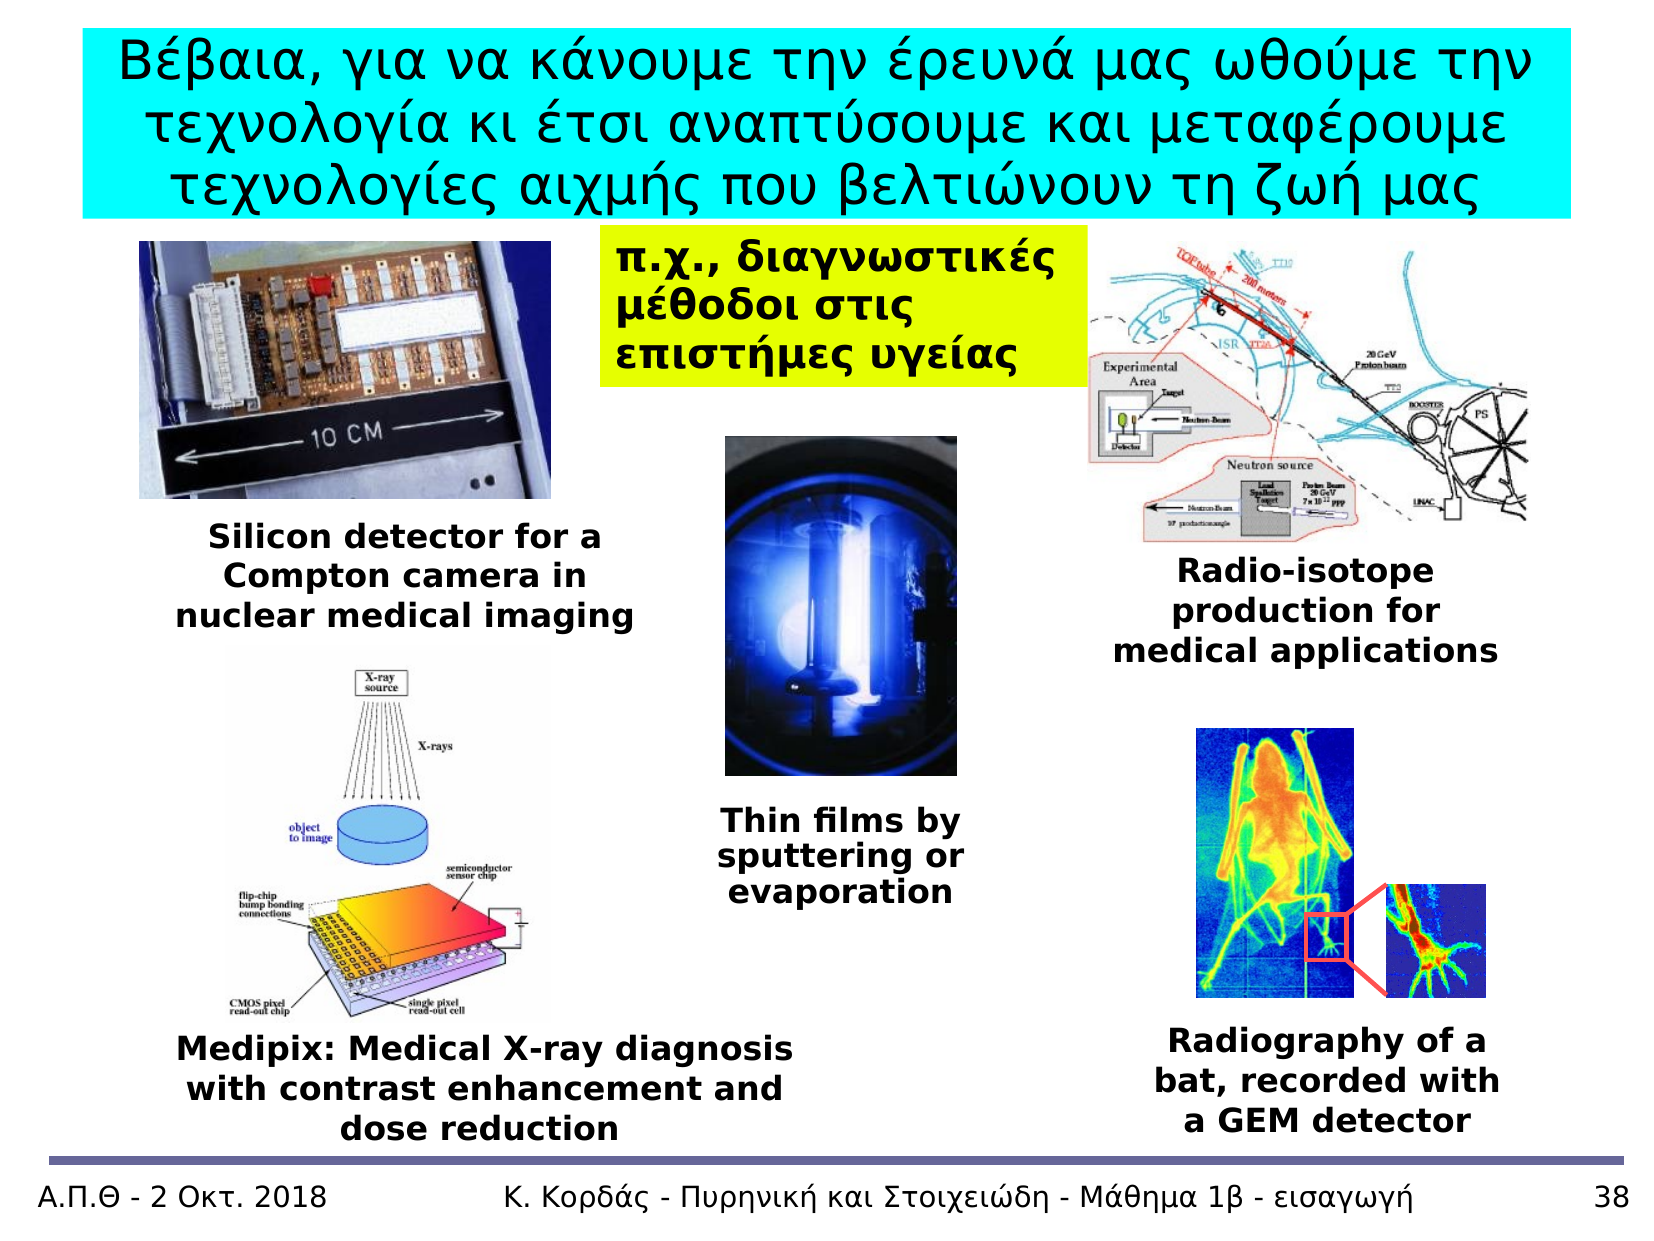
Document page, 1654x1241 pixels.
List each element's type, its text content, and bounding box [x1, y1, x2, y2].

picture [1196, 728, 1354, 998]
title Βέβαια, για να κάνουμε την έρευνά μας ωθούμε την τεχνολογία κι έτσι αναπτύσουμε και μεταφέρουμε τεχνολογίες αιχμής που βελτιώνουν τη ζωή μας [82, 28, 1571, 219]
picture [1087, 241, 1531, 546]
picture [1202, 801, 1207, 812]
picture [1349, 913, 1354, 962]
text_box Silicon detector for a Compton camera in nuclear medical imaging [135, 507, 676, 643]
text_box Medipix: Medical X-ray diagnosis with contrast enhancement and dose reduction [145, 1019, 826, 1156]
picture [225, 645, 551, 1023]
text_box Radio-isotope production for medical applications [1096, 546, 1516, 678]
picture [1386, 884, 1486, 998]
text_box Thin films by sputtering or evaporation [673, 795, 1009, 919]
picture [1308, 917, 1344, 958]
text_box Radiography of a bat, recorded with a GEM detector [1121, 1011, 1534, 1147]
picture [139, 241, 551, 499]
picture [725, 436, 957, 776]
text_box π.χ., διαγνωστικές μέθοδοι στις επιστήμες υγείας [600, 225, 1088, 387]
